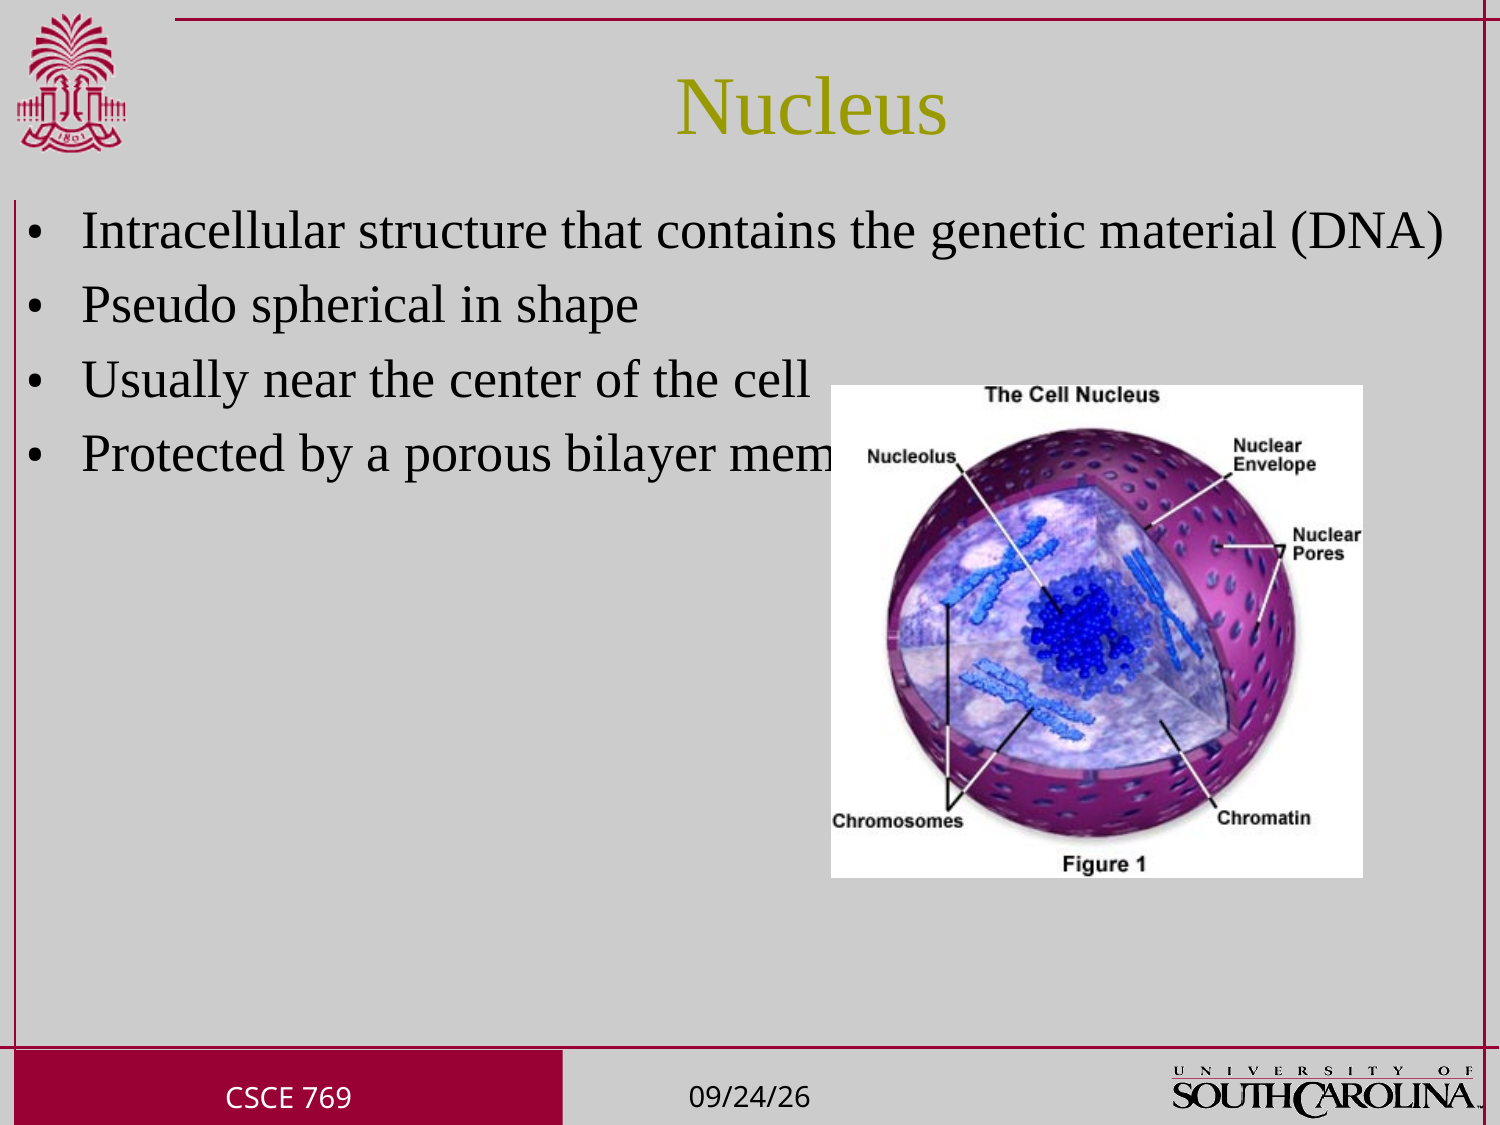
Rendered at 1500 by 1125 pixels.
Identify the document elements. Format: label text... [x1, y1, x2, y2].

picture [12, 12, 131, 155]
picture [831, 385, 1363, 878]
list Intracellular structure that contains the genetic material (DNA) Pseudo spherical in shape Usually near the center of the cell Protected by a porous bilayer membrane [24, 200, 733, 998]
title Nucleus [174, 32, 1450, 181]
picture [1162, 1049, 1483, 1125]
